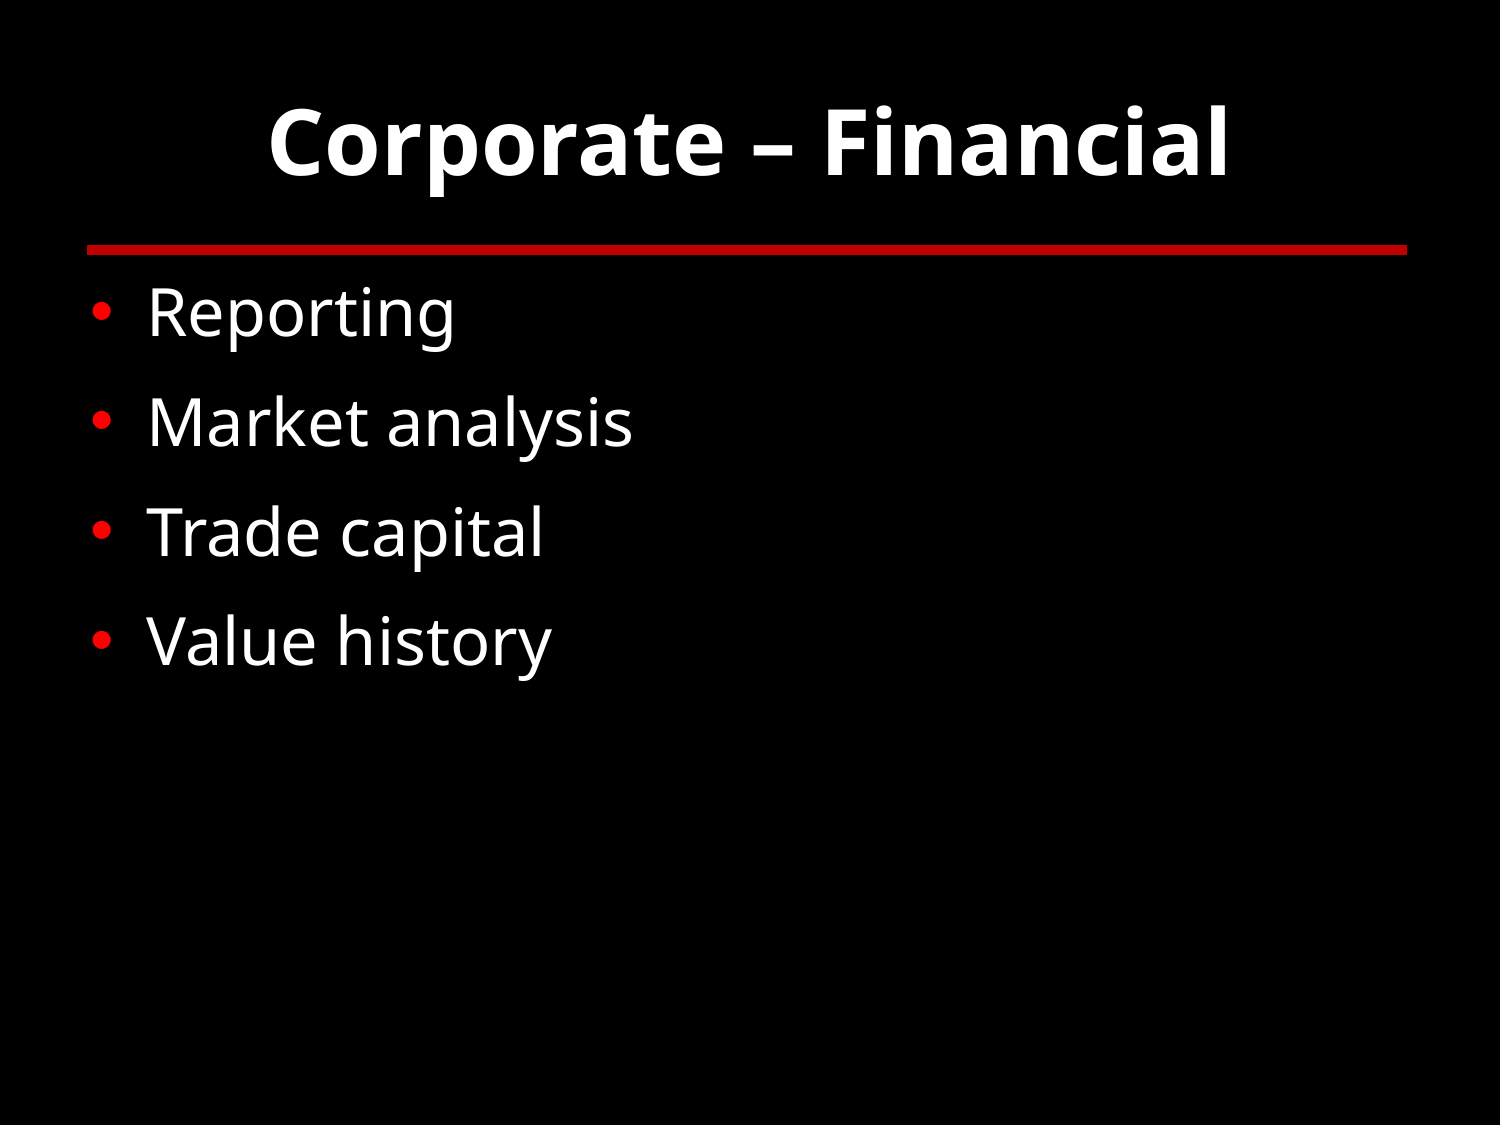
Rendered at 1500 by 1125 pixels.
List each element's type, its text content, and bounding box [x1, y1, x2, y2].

list Reporting Market analysis Trade capital Value history [75, 262, 1425, 1005]
title Corporate – Financial [75, 45, 1425, 233]
